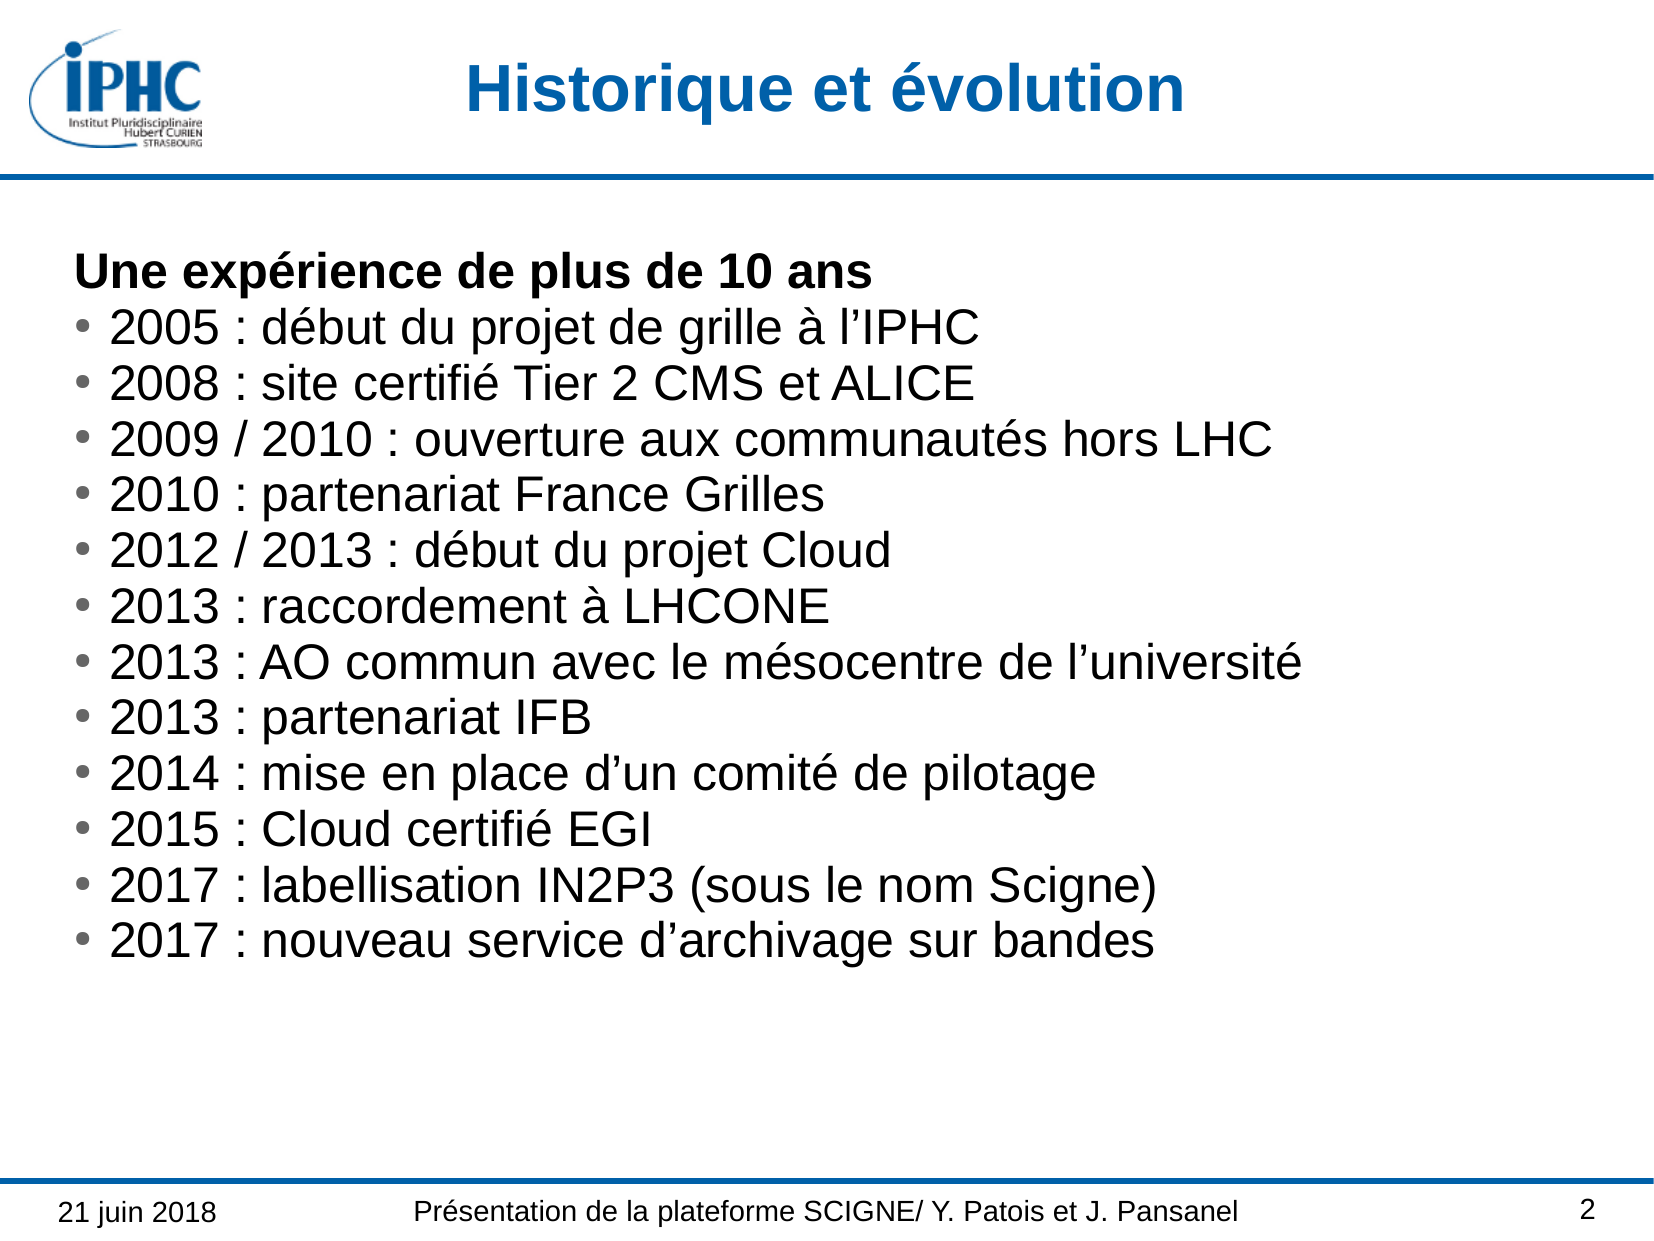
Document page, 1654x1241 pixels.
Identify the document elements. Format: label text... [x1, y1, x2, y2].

text_box Historique et évolution [450, 43, 1204, 134]
text_box Une expérience de plus de 10 ans 2005 : début du projet de grille à l’IPHC 2008 : site certifié Tier 2 CMS et ALICE 2009 / 2010 : ouverture aux communautés hors LHC 2010 : partenariat France Grilles 2012 / 2013 : début du projet Cloud 2013 : raccordement à LHCONE 2013 : AO commun avec le mésocentre de l’université 2013 : partenariat IFB 2014 : mise en place d’un comité de pilotage 2015 : Cloud certifié EGI 2017 : labellisation IN2P3 (sous le nom Scigne) 2017 : nouveau service d’archivage sur bandes [59, 236, 1595, 1088]
picture [29, 29, 202, 148]
